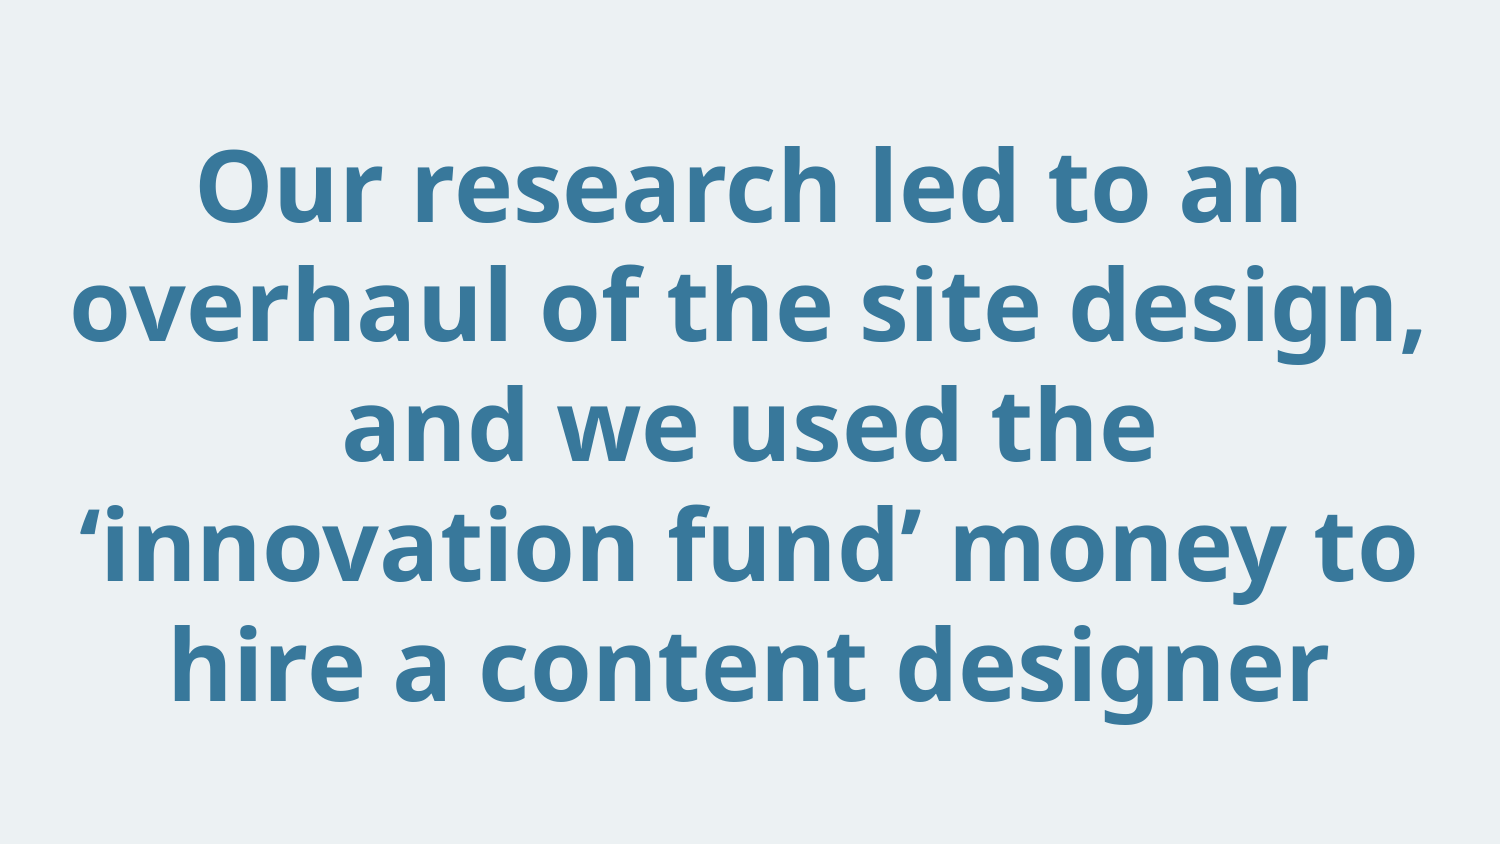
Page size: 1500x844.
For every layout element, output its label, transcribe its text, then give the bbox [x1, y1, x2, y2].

title Our research led to an overhaul of the site design, and we used the ‘innovation fund’ money to hire a content designer [51, 352, 1449, 491]
